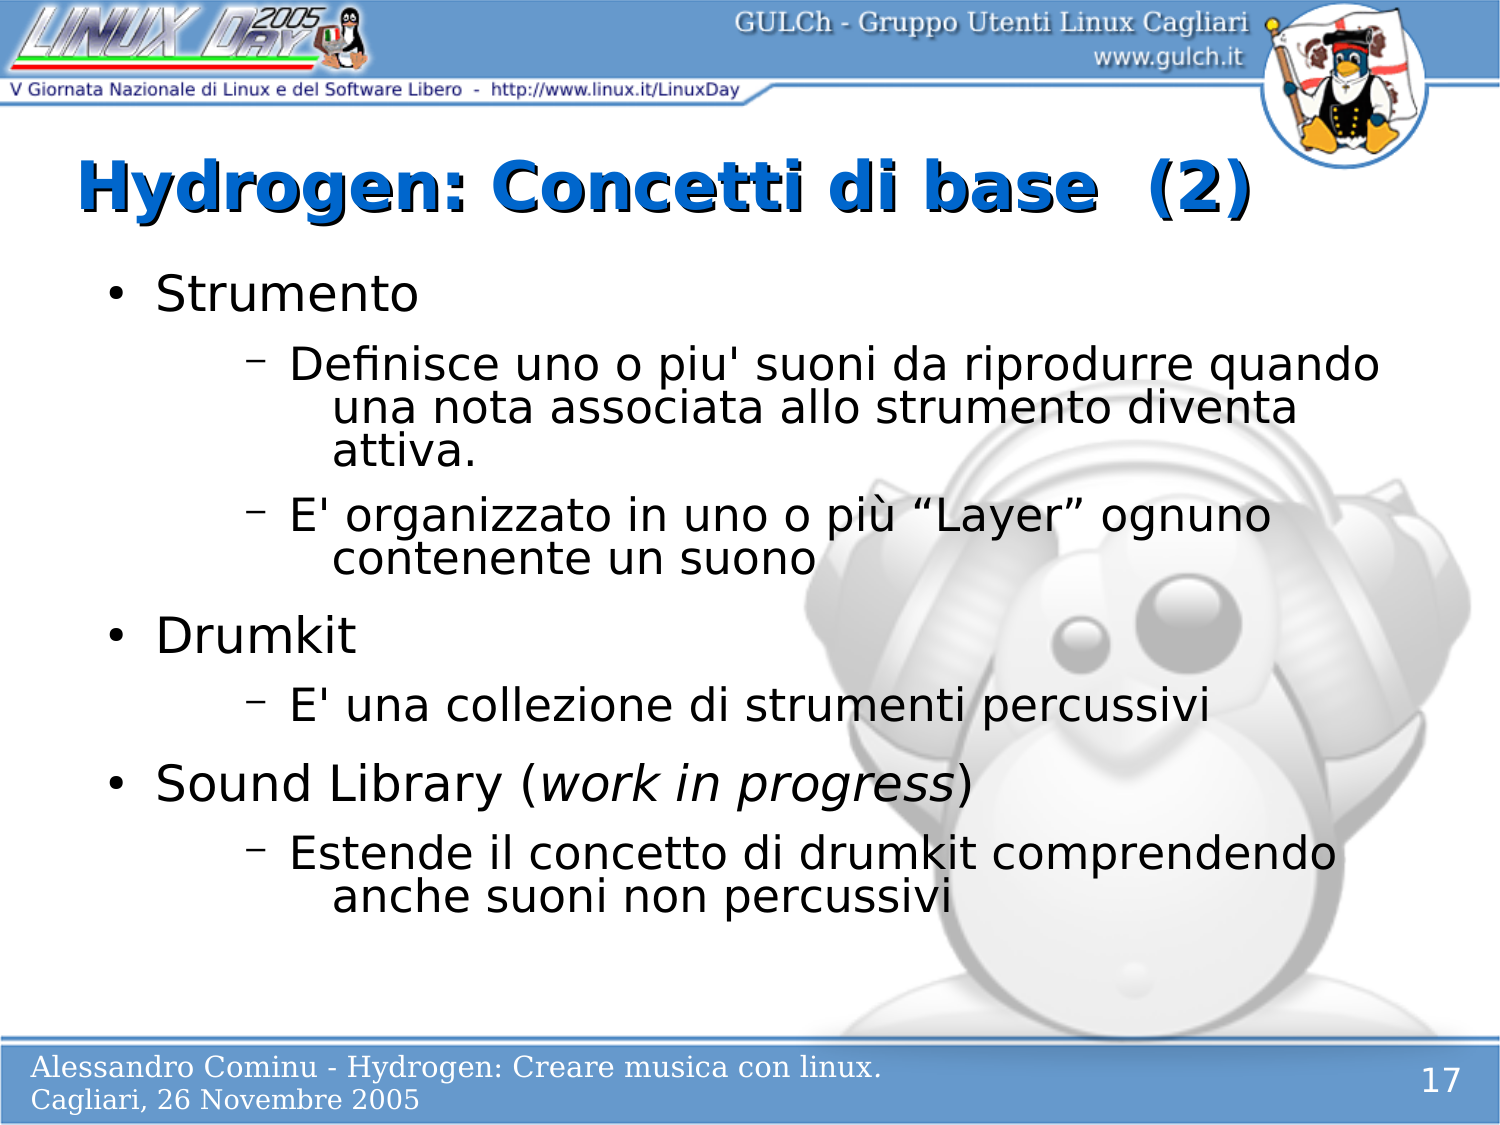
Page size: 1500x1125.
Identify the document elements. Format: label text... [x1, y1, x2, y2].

picture [759, 1063, 767, 1076]
title Hydrogen: Concetti di base (2) [75, 148, 1276, 227]
picture [0, 0, 1500, 1125]
list Strumento Definisce uno o piu' suoni da riprodurre quando una nota associata allo strumento diventa attiva. E' organizzato in uno o più “Layer” ognuno contenente un suono Drumkit E' una collezione di strumenti percussivi Sound Library (work in progress) Estende il concetto di drumkit comprendendo anche suoni non percussivi [75, 262, 1426, 1013]
